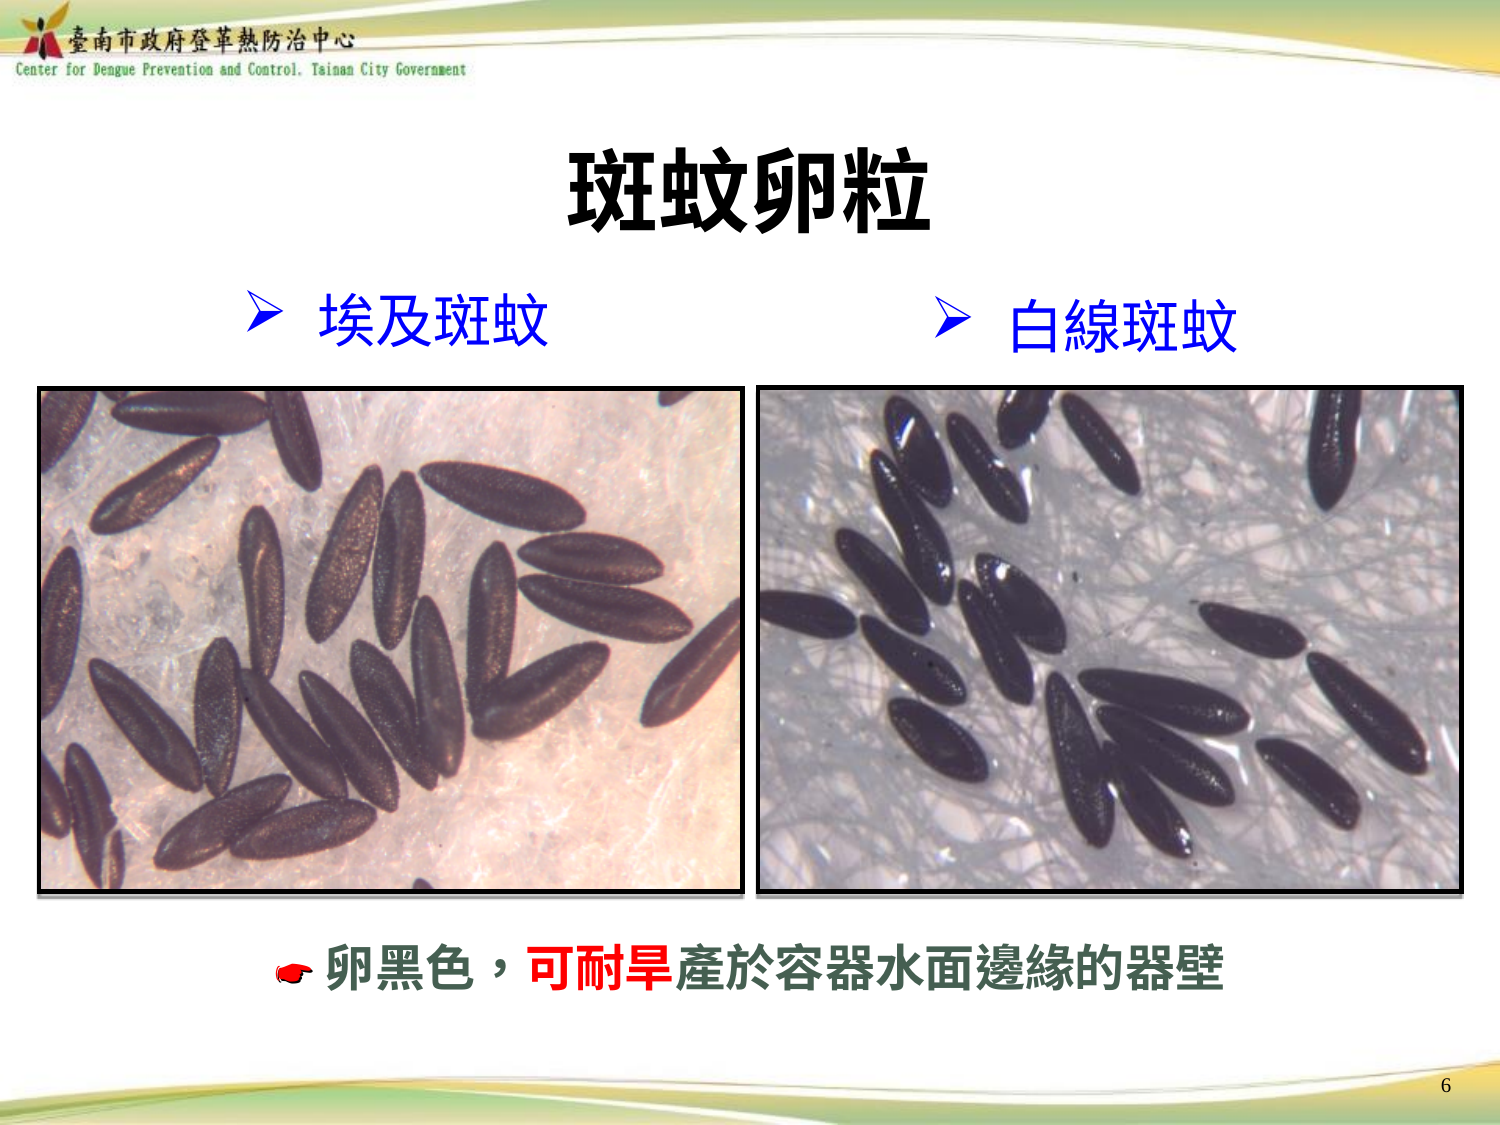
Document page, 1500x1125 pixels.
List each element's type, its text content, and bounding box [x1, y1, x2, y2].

text_box 卵黑色，可耐旱產於容器水面邊緣的器壁 [70, 928, 1429, 1005]
text_box 斑蚊卵粒 [59, 126, 1441, 252]
text_box <編號> [1116, 1063, 1467, 1111]
picture [0, 0, 1500, 1125]
text_box 埃及斑蚊 [227, 276, 678, 389]
text_box 白線斑蚊 [915, 282, 1353, 383]
